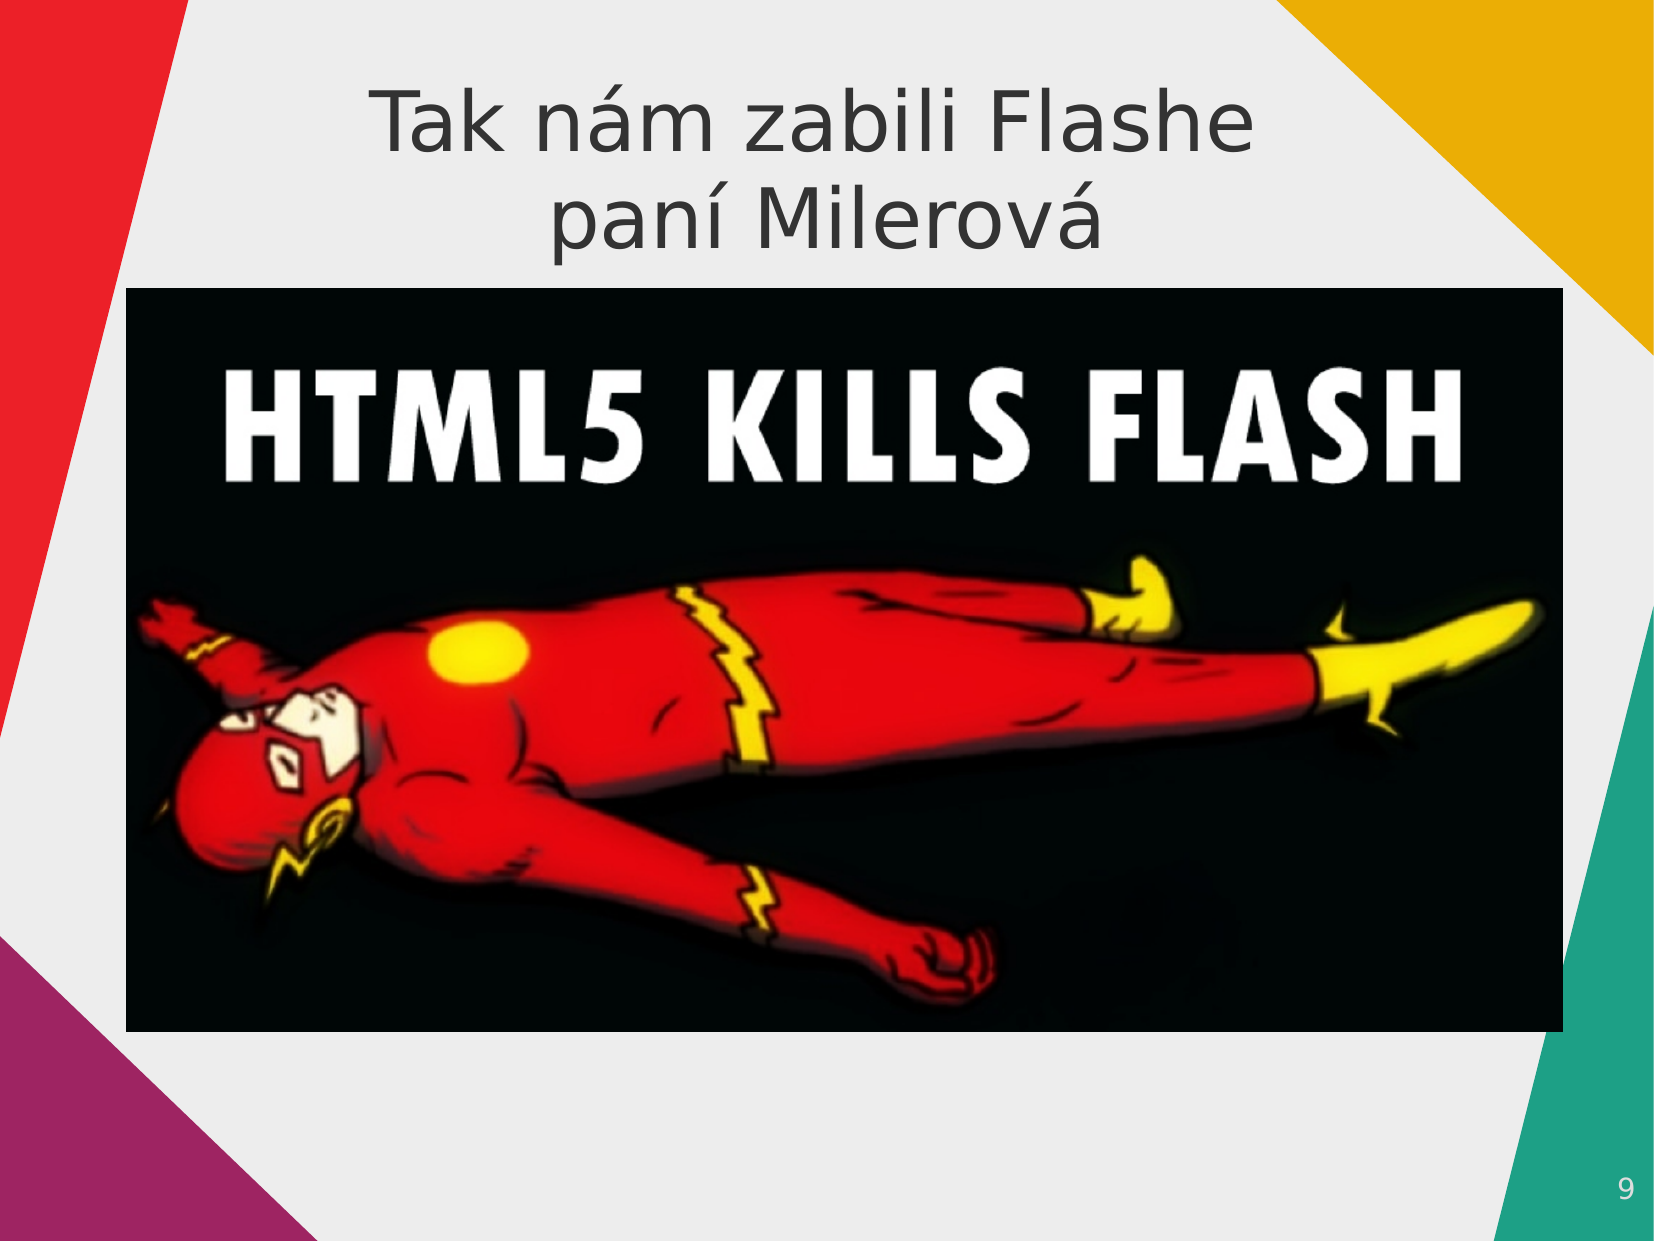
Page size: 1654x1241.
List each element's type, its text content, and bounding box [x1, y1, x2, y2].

picture [126, 288, 1563, 1032]
title Tak nám zabili Flashe paní Milerová [114, 73, 1539, 271]
